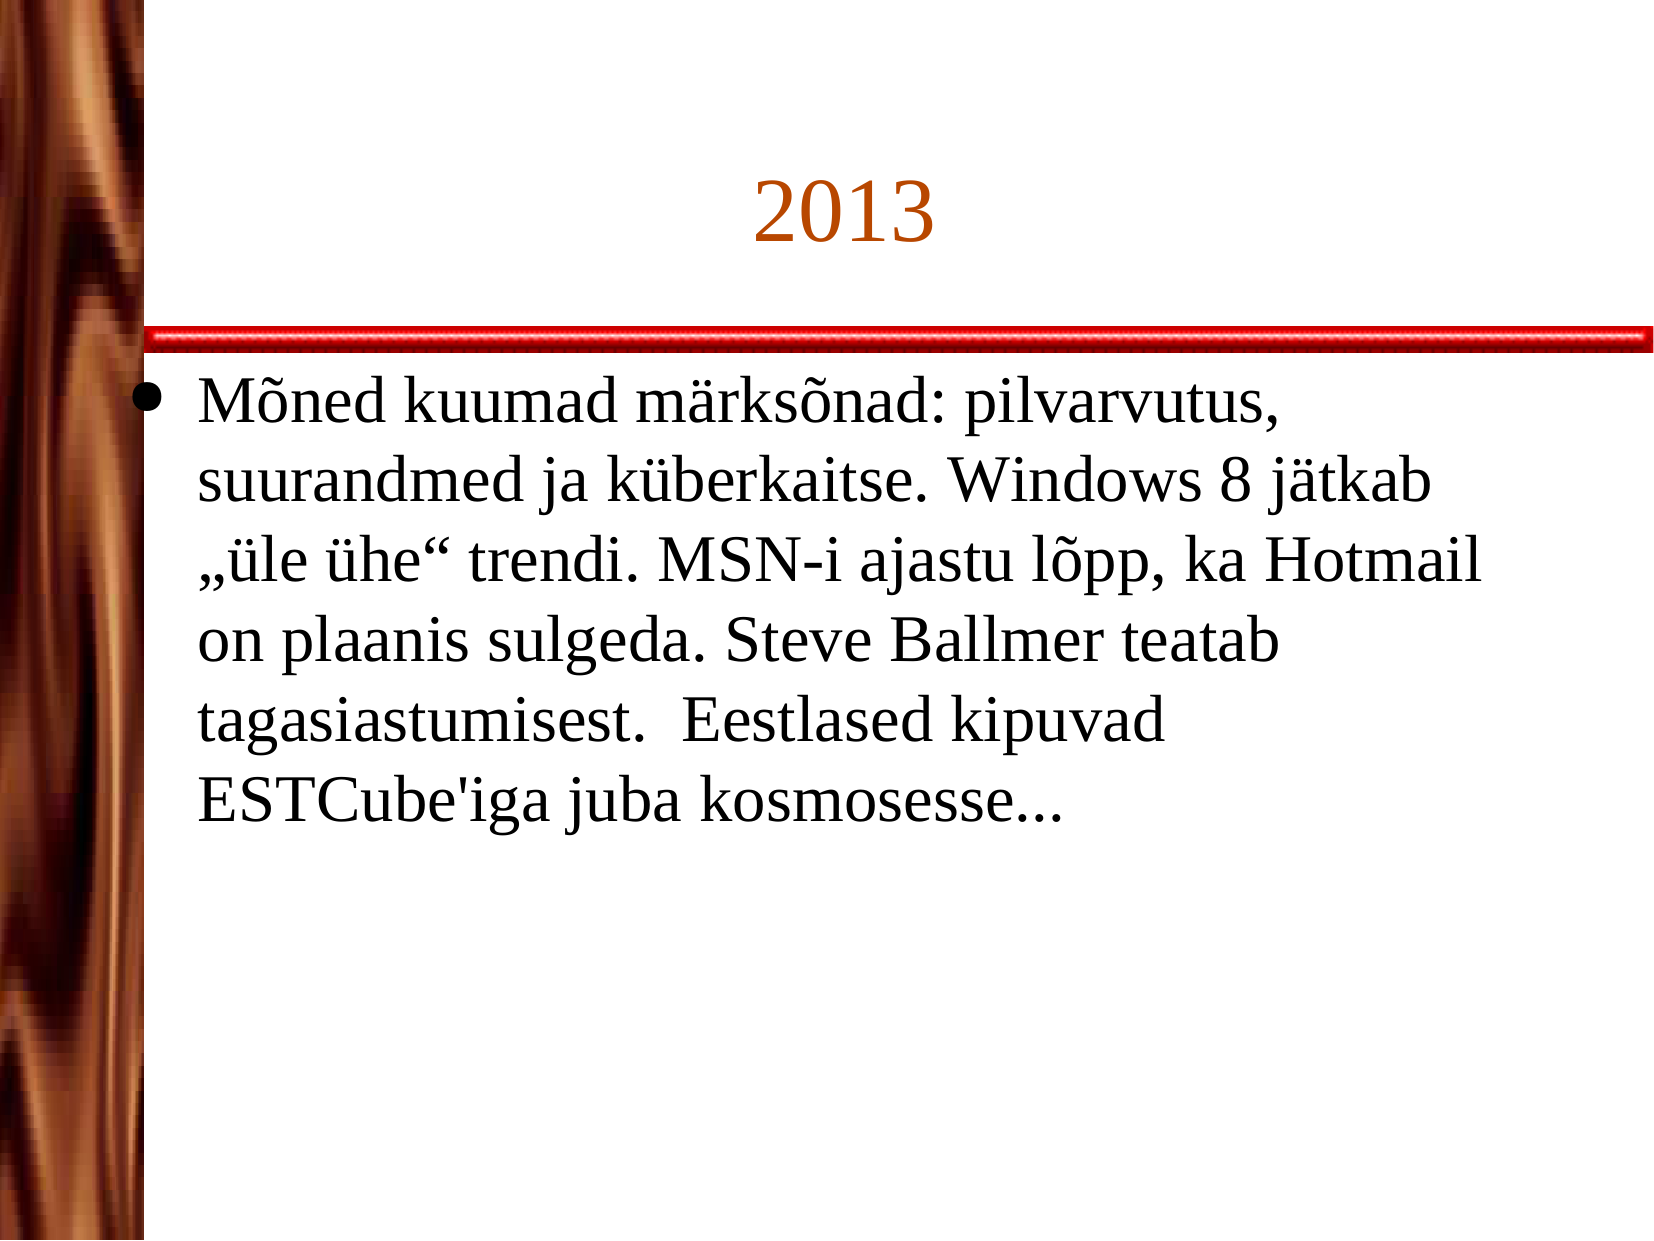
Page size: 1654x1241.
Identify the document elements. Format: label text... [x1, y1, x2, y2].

title 2013 [121, 100, 1533, 312]
picture [0, 0, 1654, 1240]
list Mõned kuumad märksõnad: pilvarvutus, suurandmed ja küberkaitse. Windows 8 jätkab „üle ühe“ trendi. MSN-i ajastu lõpp, ka Hotmail on plaanis sulgeda. Steve Ballmer teatab tagasiastumisest. Eestlased kipuvad ESTCube'iga juba kosmosesse... [115, 356, 1527, 1076]
